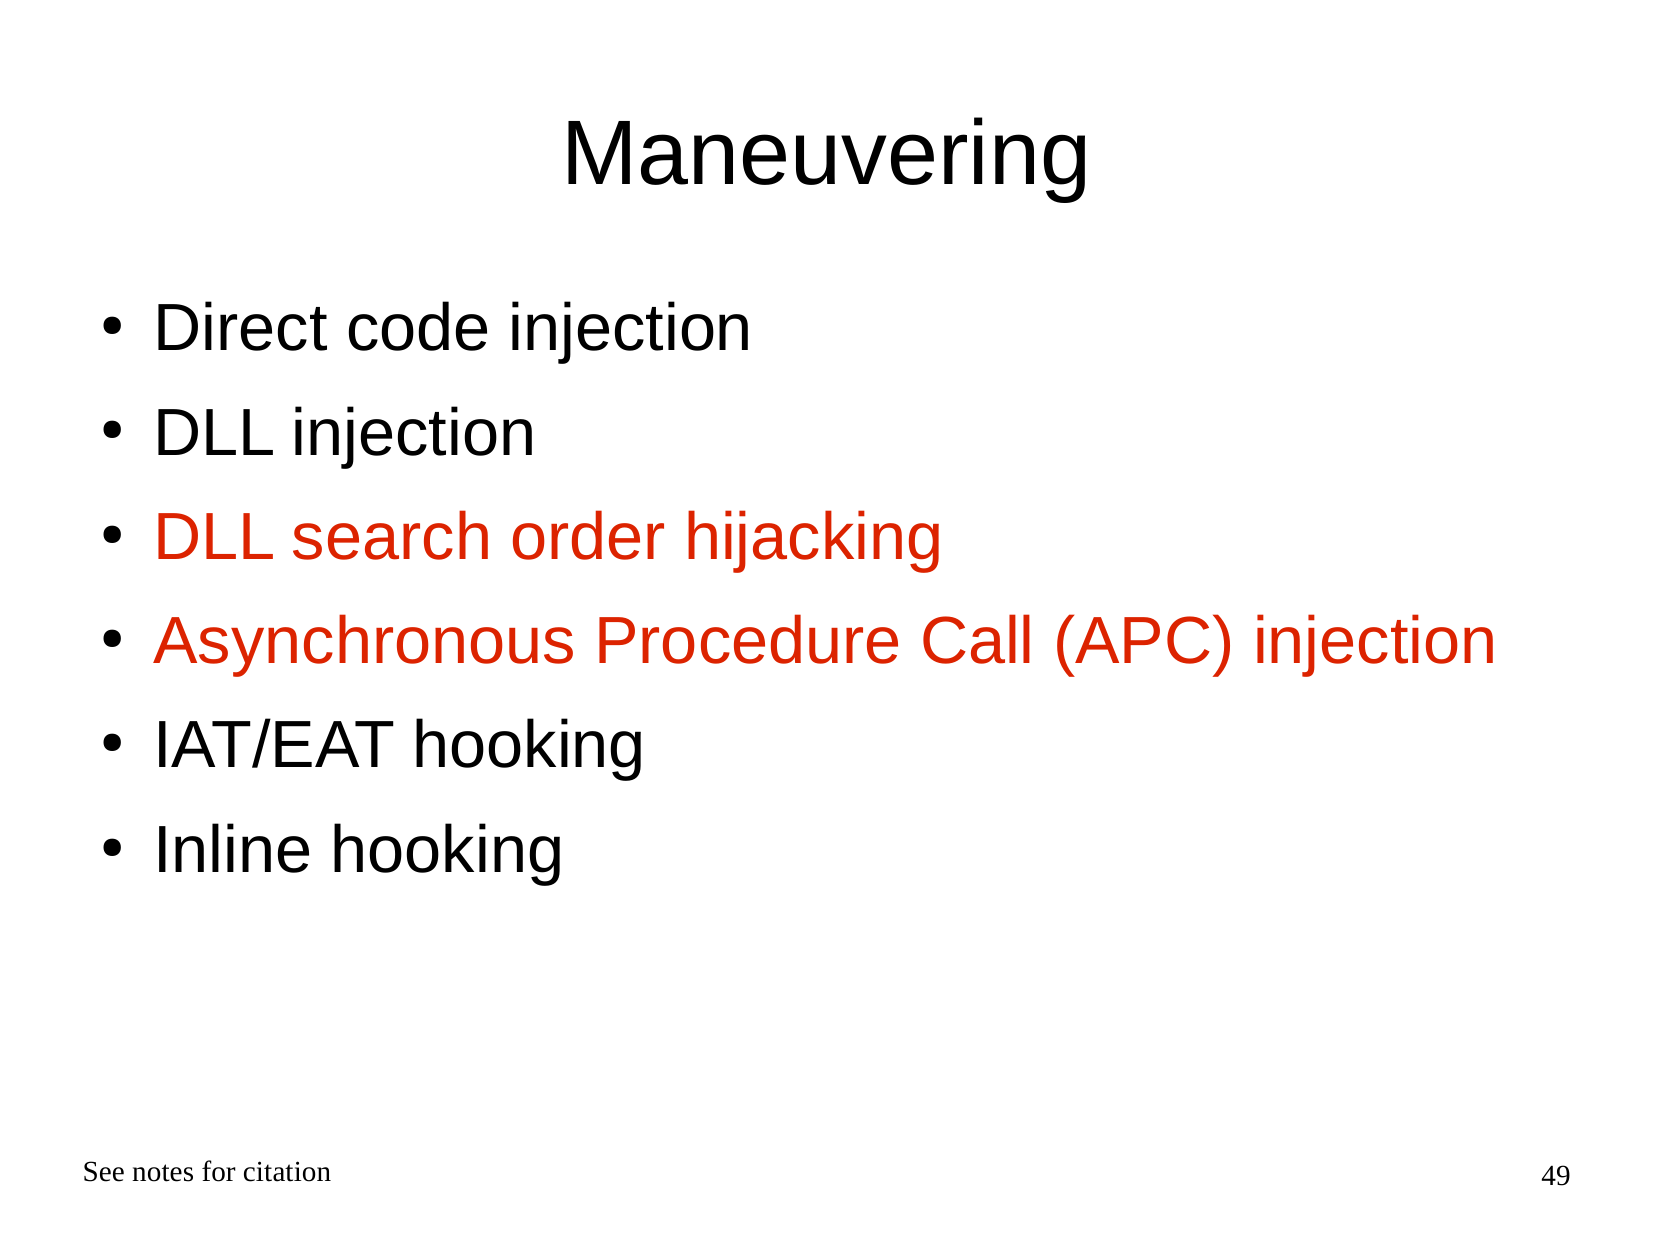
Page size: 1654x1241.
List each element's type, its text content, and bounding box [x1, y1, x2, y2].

list Direct code injection DLL injection DLL search order hijacking Asynchronous Procedure Call (APC) injection IAT/EAT hooking Inline hooking [82, 290, 1576, 1126]
title Maneuvering [82, 49, 1571, 257]
